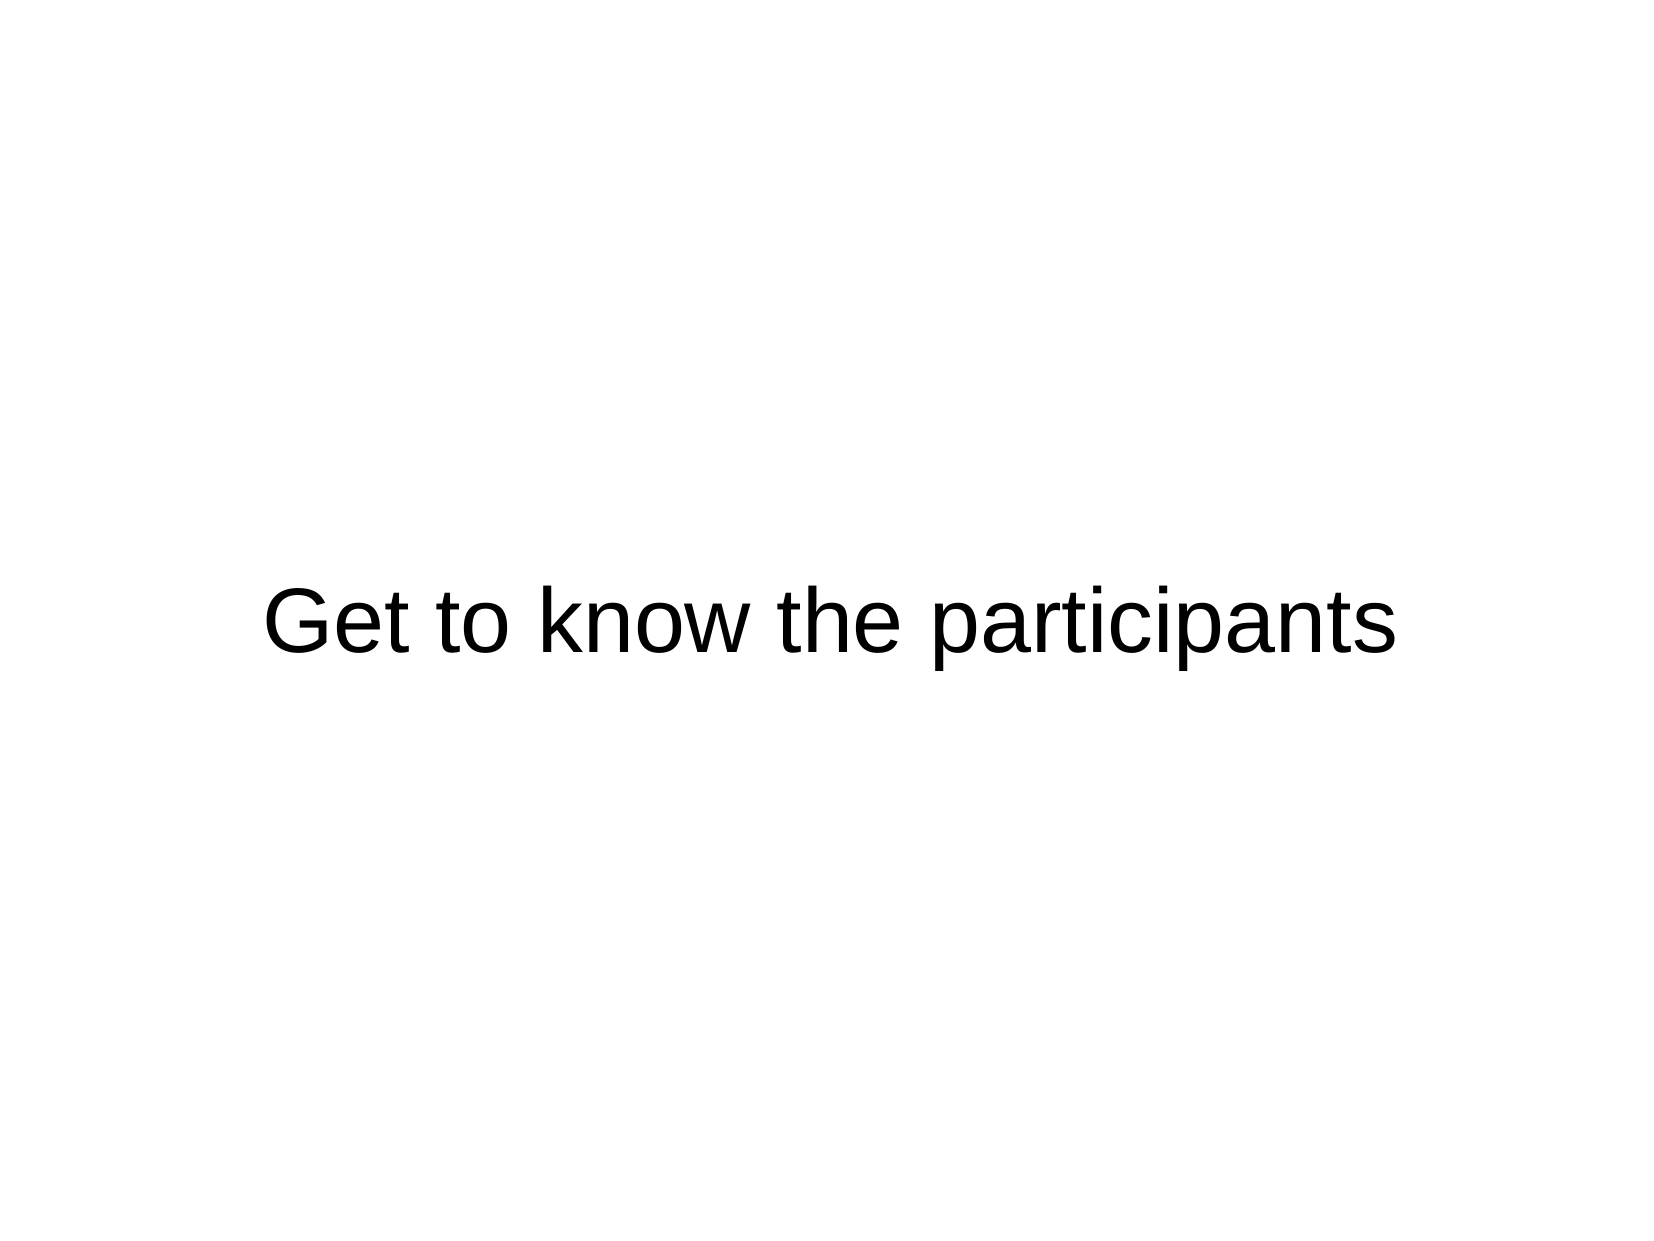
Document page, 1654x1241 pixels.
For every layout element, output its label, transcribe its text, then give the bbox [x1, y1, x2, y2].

title Get to know the participants [86, 525, 1576, 718]
